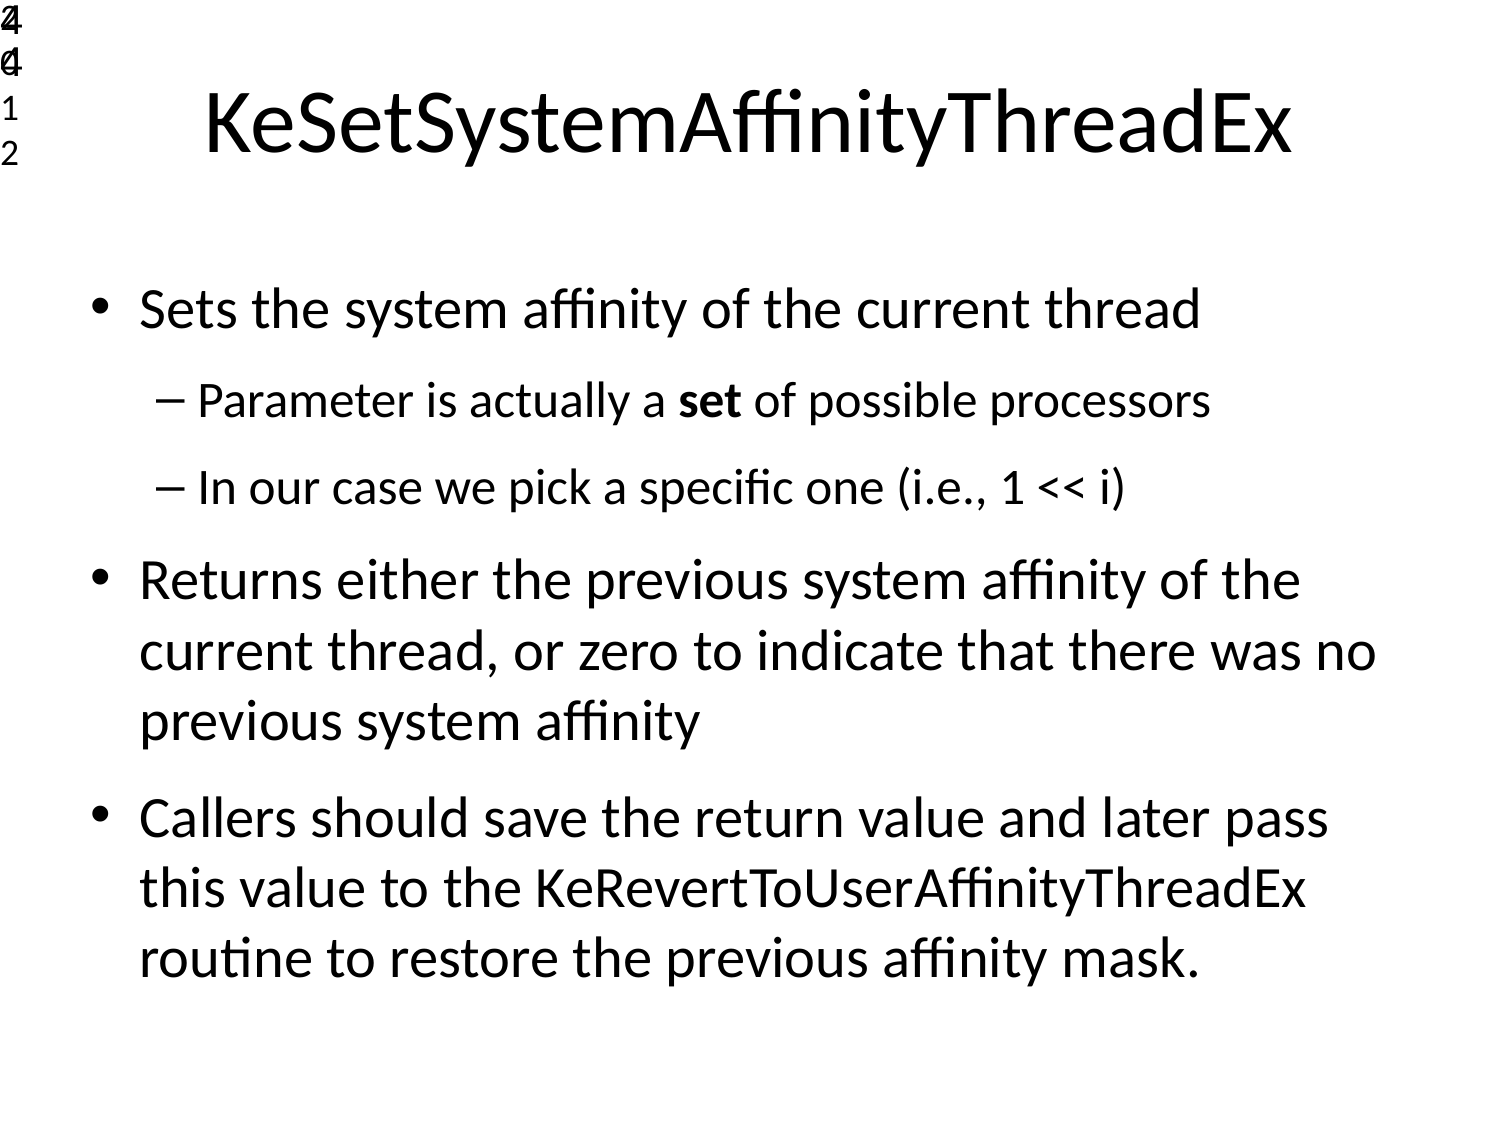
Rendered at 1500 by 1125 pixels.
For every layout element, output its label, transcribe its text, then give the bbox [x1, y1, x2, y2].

title KeSetSystemAffinityThreadEx [75, 21, 1425, 210]
list Sets the system affinity of the current thread Parameter is actually a set of possible processors In our case we pick a specific one (i.e., 1 << i) Returns either the previous system affinity of the current thread, or zero to indicate that there was no previous system affinity Callers should save the return value and later pass this value to the KeRevertToUserAffinityThreadEx routine to restore the previous affinity mask. [75, 262, 1425, 1005]
